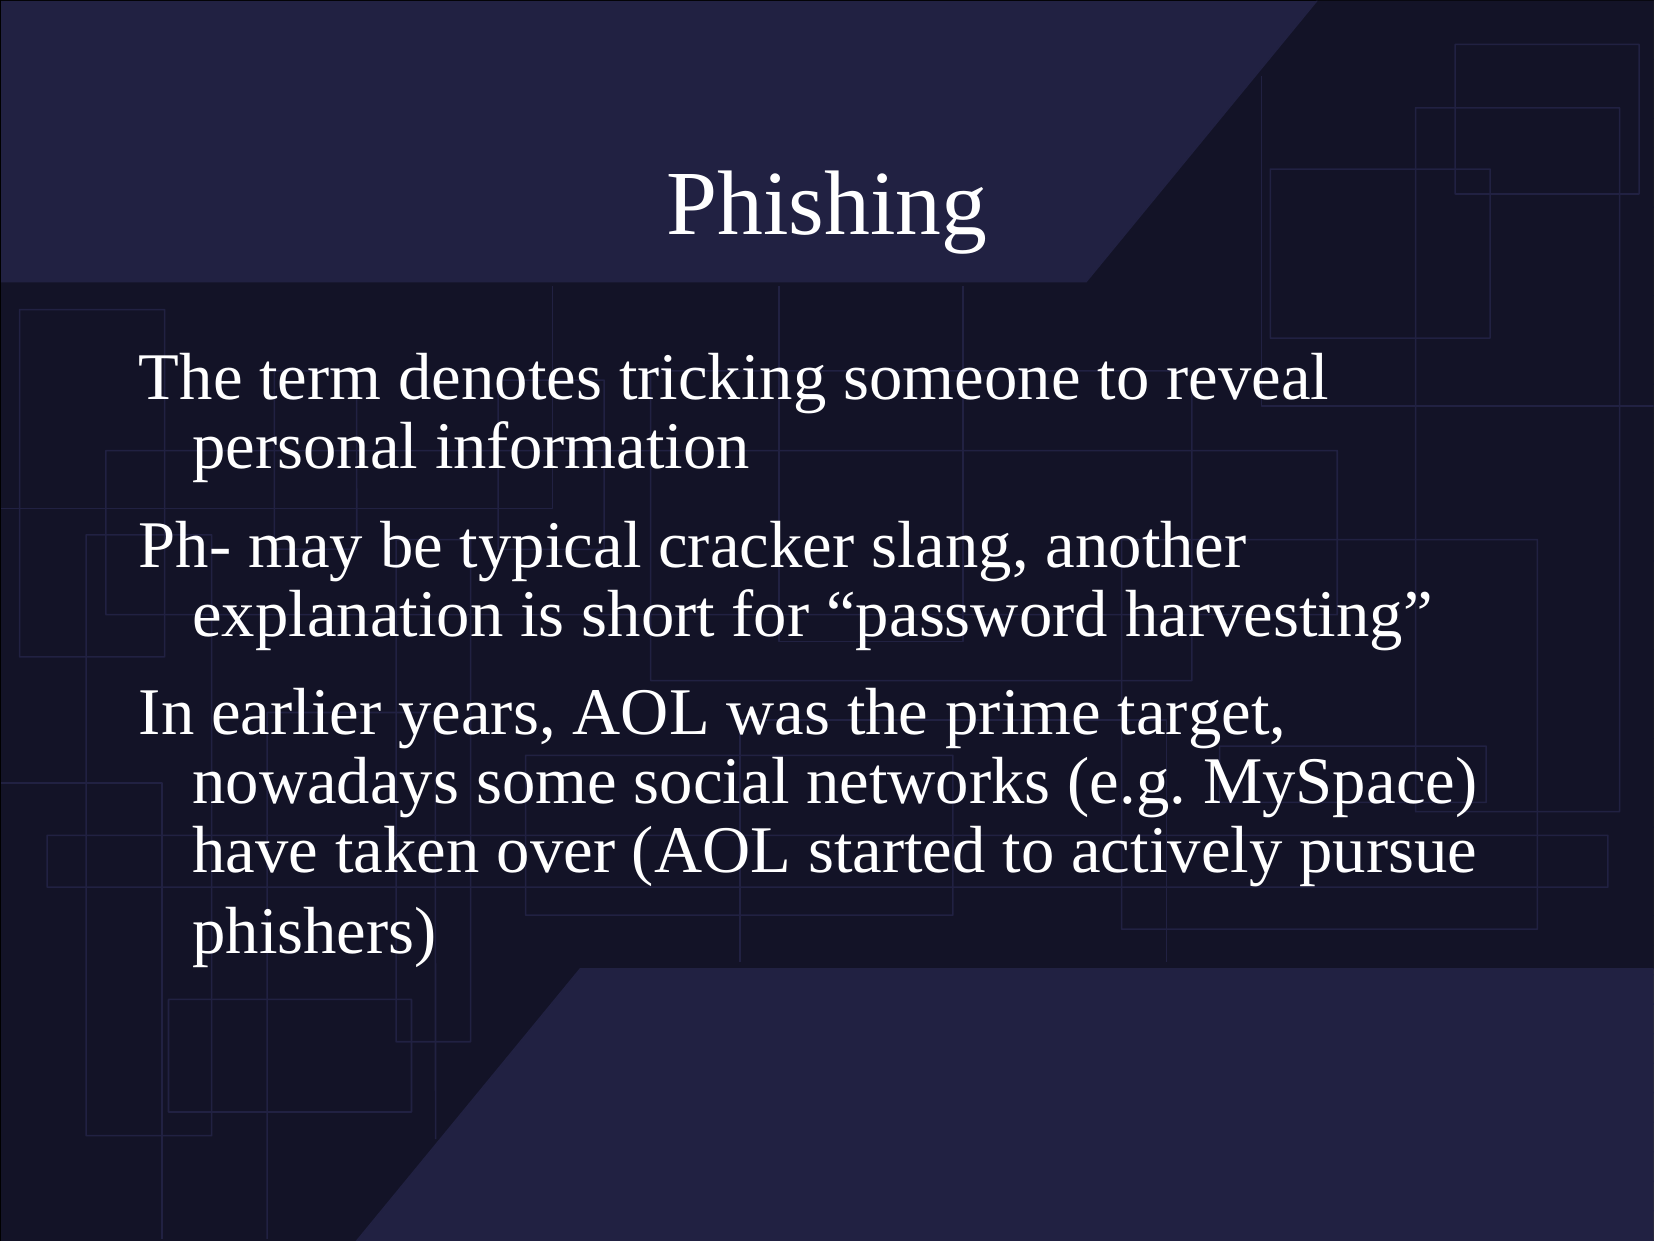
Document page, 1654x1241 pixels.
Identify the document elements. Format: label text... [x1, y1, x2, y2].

title Phishing [121, 102, 1534, 310]
list The term denotes tricking someone to reveal personal information Ph- may be typical cracker slang, another explanation is short for “password harvesting” In earlier years, AOL was the prime target, nowadays some social networks (e.g. MySpace) have taken over (AOL started to actively pursue phishers)‏ [121, 344, 1534, 1127]
